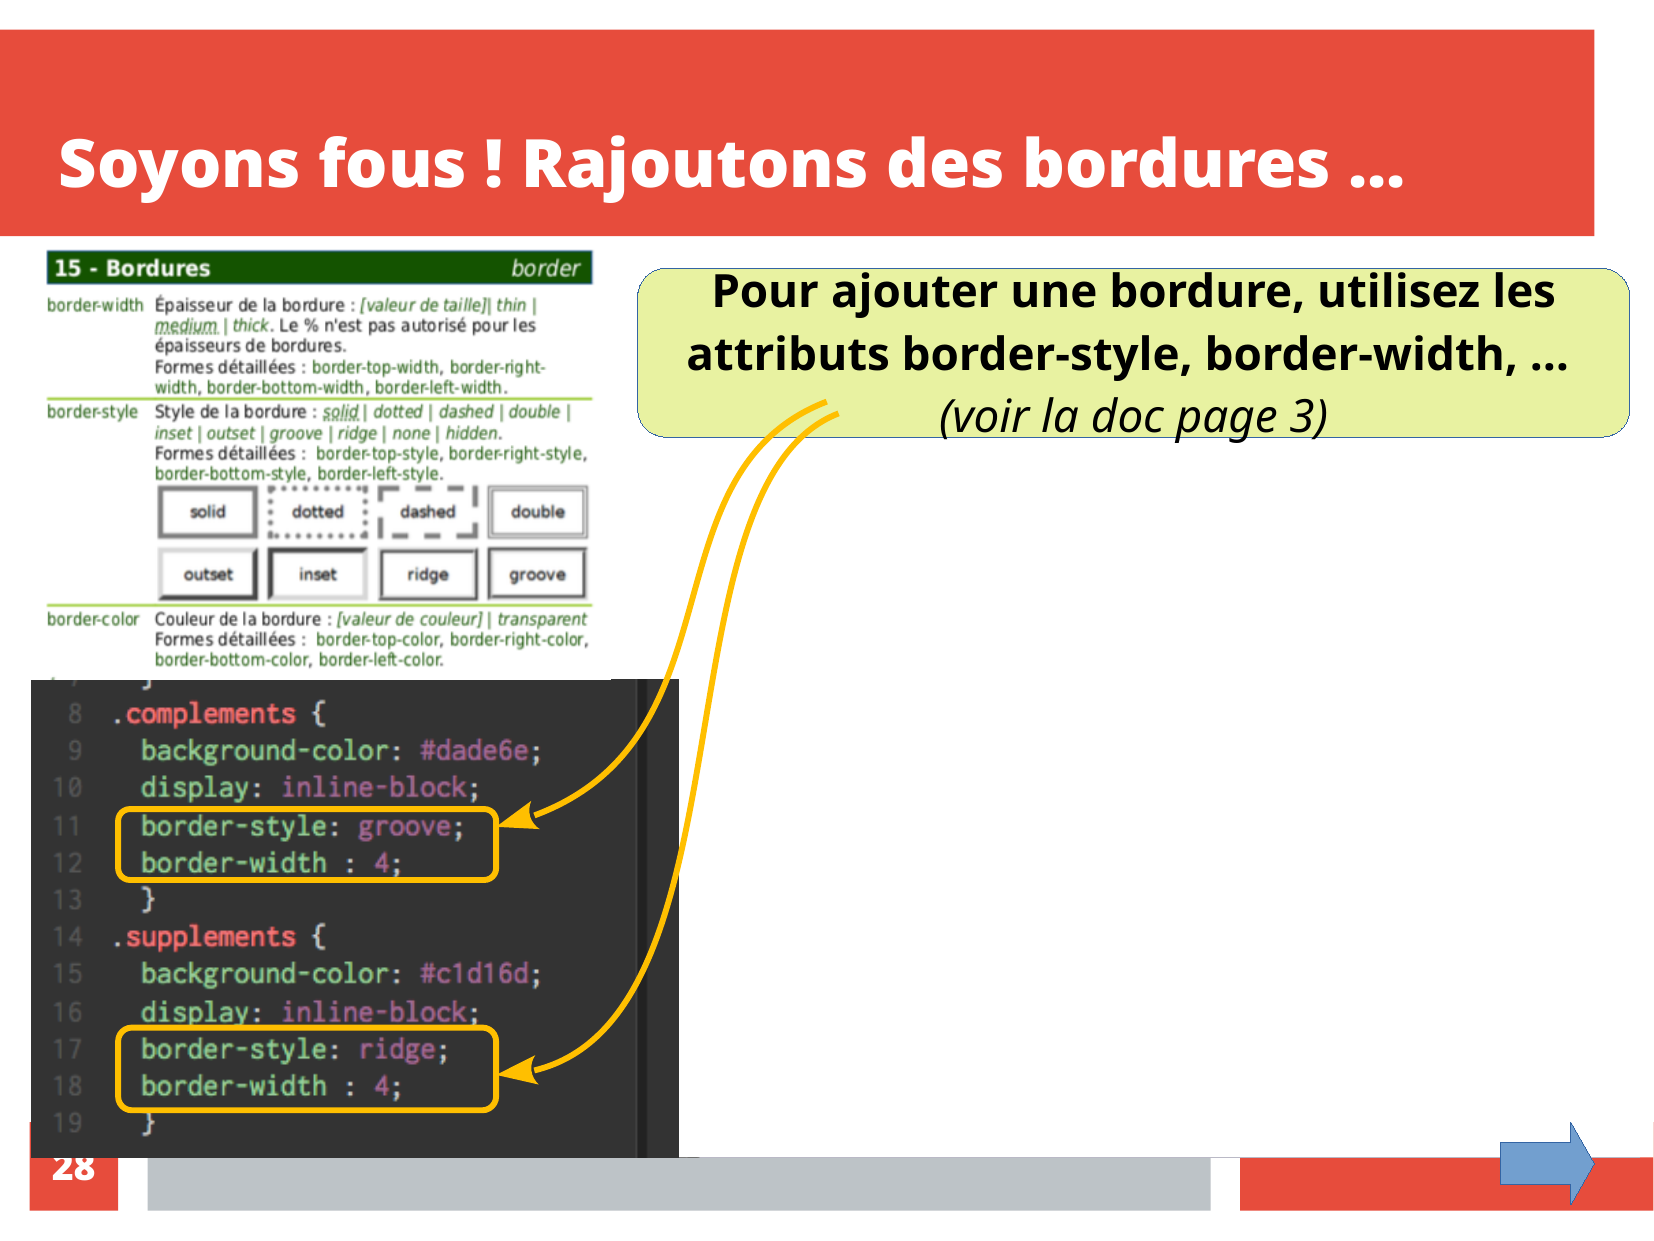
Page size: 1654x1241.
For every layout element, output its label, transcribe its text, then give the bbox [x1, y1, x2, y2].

title Soyons fous ! Rajoutons des bordures ... [59, 59, 1595, 207]
text_box Pour ajouter une bordure, utilisez les attributs border-style, border-width, … (voir la doc page 3) [637, 268, 1630, 438]
text_box [679, 649, 714, 843]
picture [29, 242, 679, 1158]
text_box [679, 649, 1654, 1205]
